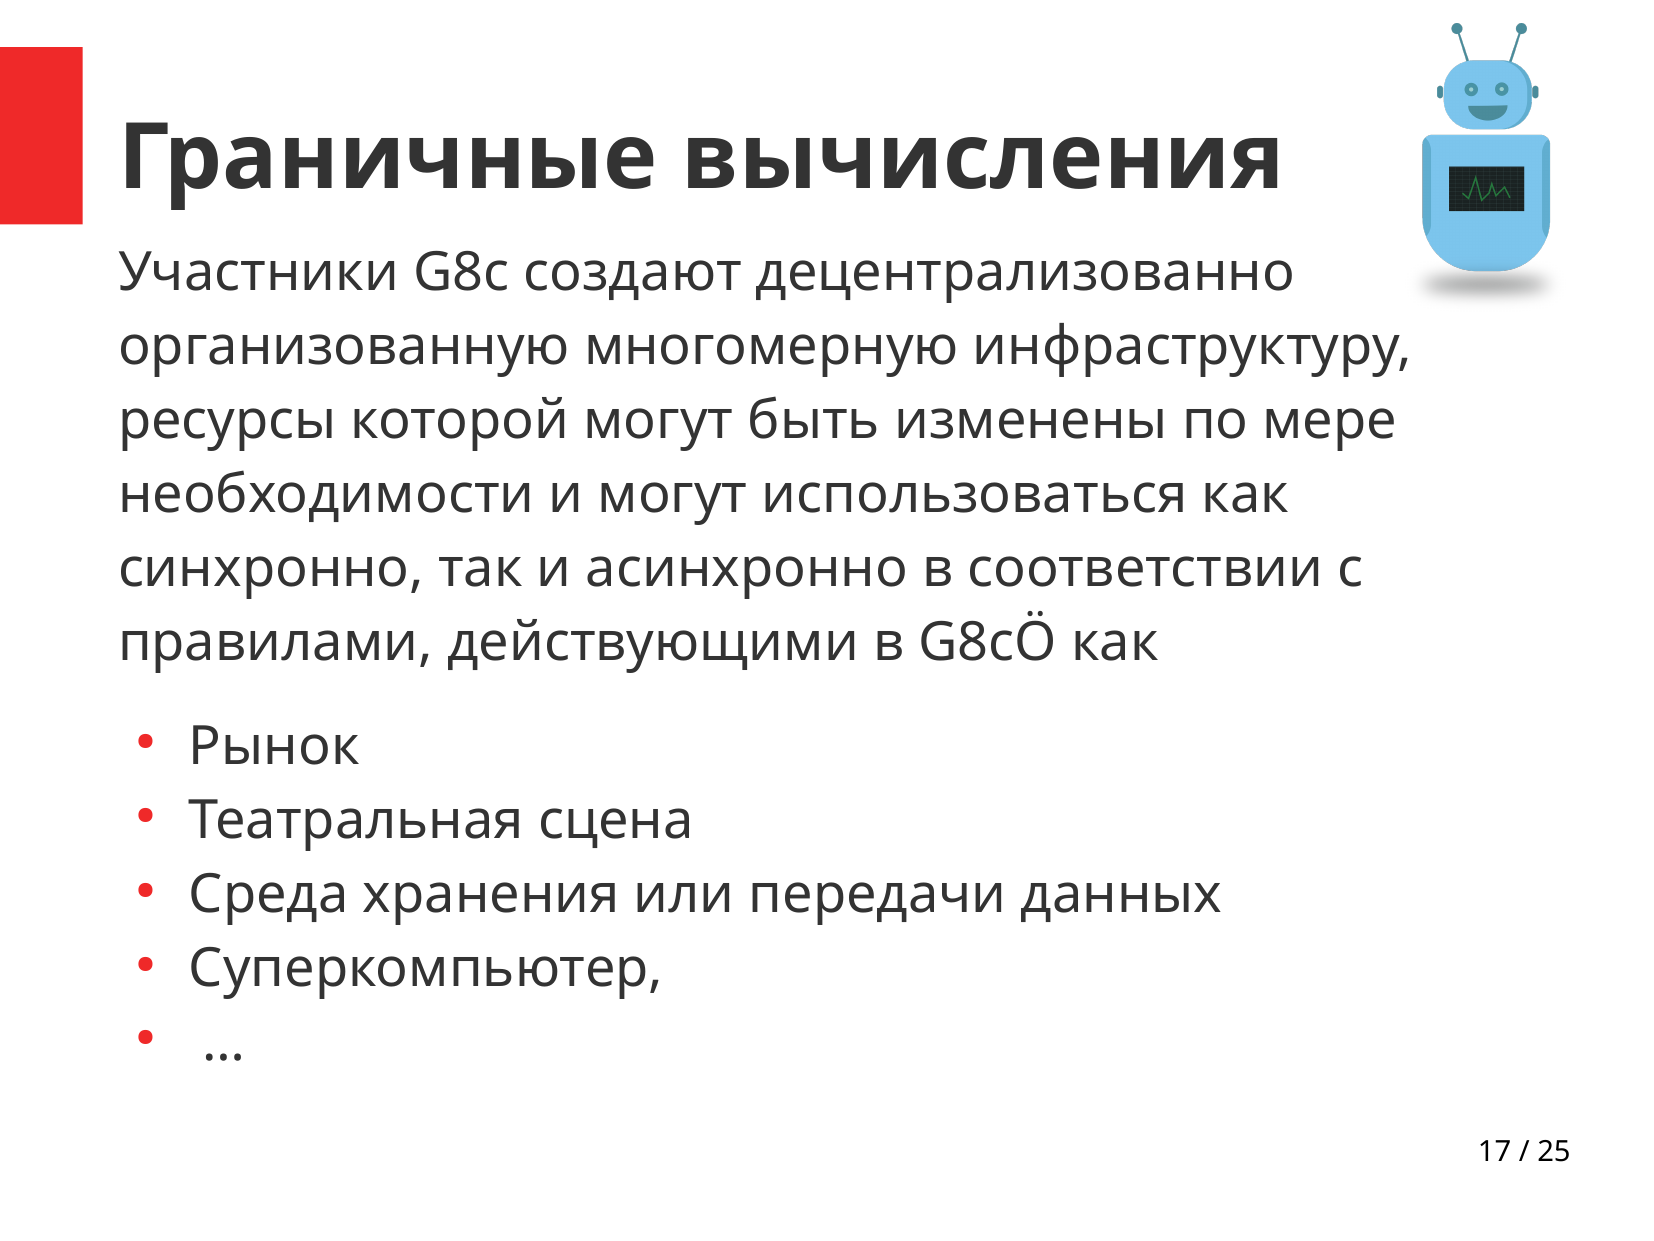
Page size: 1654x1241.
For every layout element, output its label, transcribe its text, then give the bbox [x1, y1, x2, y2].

title Граничные вычисления [118, 49, 1393, 232]
picture [1393, 23, 1578, 319]
list Участники G8c создают децентрализованно организованную многомерную инфраструктуру, ресурсы которой могут быть изменены по мере необходимости и могут использоваться как синхронно, так и асинхронно в соответствии с правилами, действующими в G8cÖ как Рынок Театральная сцена Среда хранения или передачи данных Суперкомпьютер, … [118, 232, 1536, 1123]
